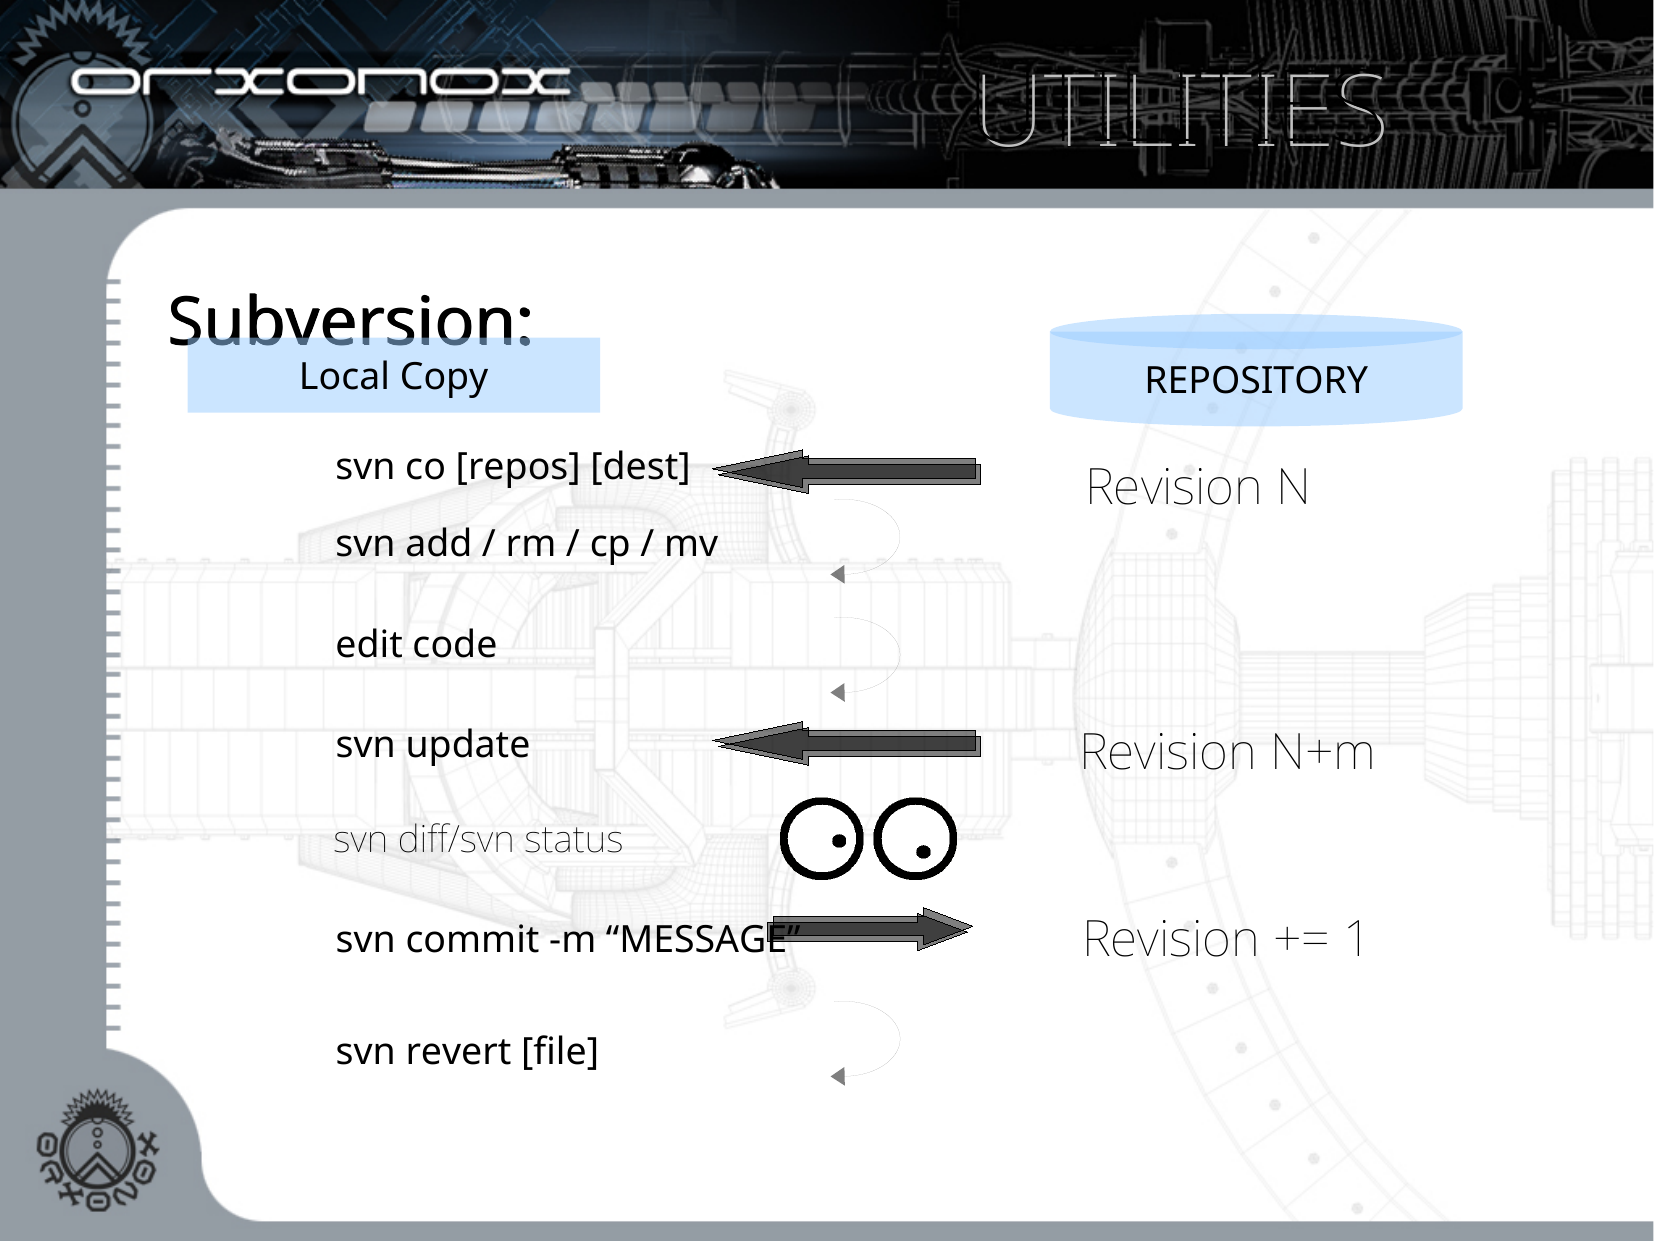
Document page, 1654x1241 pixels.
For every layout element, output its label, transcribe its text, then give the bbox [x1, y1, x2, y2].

text_box UTILITIES [917, 26, 1553, 151]
text_box [830, 499, 901, 584]
text_box svn update [320, 710, 520, 766]
text_box [712, 721, 981, 766]
text_box [767, 907, 973, 951]
text_box svn co [repos] [dest] [320, 432, 668, 488]
text_box [712, 449, 981, 494]
text_box svn add / rm / cp / mv [320, 509, 729, 565]
picture [0, 0, 1654, 1241]
text_box REPOSITORY [1049, 313, 1463, 427]
text_box svn commit -m “MESSAGE” [320, 905, 780, 961]
text_box [830, 617, 901, 702]
text_box Subversion: [167, 273, 818, 301]
text_box Revision N+m [1029, 708, 1506, 778]
text_box svn diff/svn status [283, 804, 640, 860]
text_box svn revert [file] [320, 1017, 580, 1073]
text_box edit code [320, 609, 493, 665]
text_box Local Copy [187, 337, 601, 413]
text_box Revision N [1035, 444, 1411, 513]
text_box Revision += 1 [1031, 895, 1463, 965]
text_box [830, 1001, 901, 1086]
